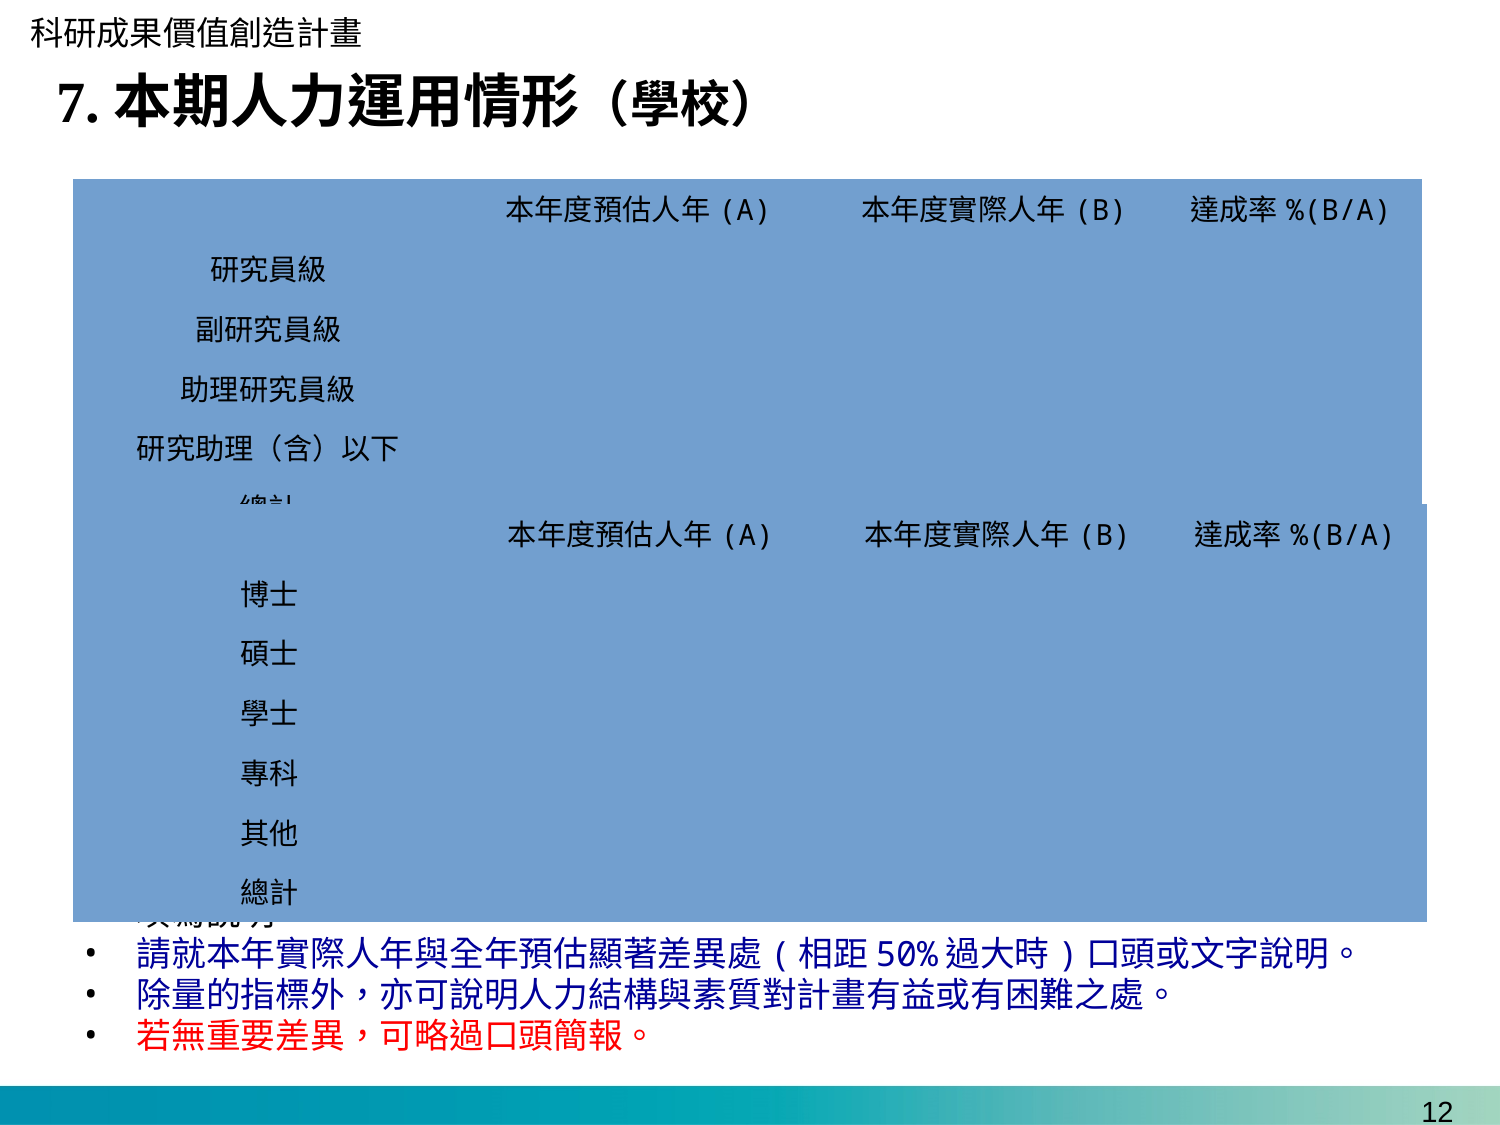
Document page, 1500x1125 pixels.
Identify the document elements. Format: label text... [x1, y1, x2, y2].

table_cell [1180, 803, 1427, 863]
table_cell [1175, 359, 1422, 419]
table_cell [466, 743, 816, 803]
table_header 本年度預估人年(A) [464, 179, 813, 239]
text_box 7.本期人力運用情形（學校） [41, 57, 795, 142]
table_cell [1175, 479, 1422, 504]
table_cell [466, 623, 816, 683]
table_cell [464, 299, 813, 359]
table_cell 學士 [73, 683, 466, 743]
table_cell [464, 239, 813, 299]
table_cell [464, 479, 813, 504]
table_cell [813, 299, 1175, 359]
table_cell [466, 803, 816, 863]
table_header 本年度實際人年(B) [816, 504, 1180, 564]
table_cell 總計 [73, 863, 466, 922]
table_cell 研究助理（含）以下 [73, 419, 464, 479]
table_cell 總計 [73, 479, 464, 504]
table_cell [464, 419, 813, 479]
table_cell [813, 359, 1175, 419]
table_cell [1175, 299, 1422, 359]
table_header 達成率%(B/A) [1180, 504, 1427, 564]
table_cell [1175, 419, 1422, 479]
table_cell [816, 683, 1180, 743]
text_box 11 [1406, 1085, 1500, 1125]
table_cell 專科 [73, 743, 466, 803]
table_cell 助理研究員級 [73, 359, 464, 419]
table_cell [816, 863, 1180, 922]
table_cell [816, 564, 1180, 623]
table_cell [813, 479, 1175, 504]
table_cell 研究員級 [73, 239, 464, 299]
table_cell [466, 863, 816, 922]
table_cell [464, 359, 813, 419]
table_cell [816, 623, 1180, 683]
table_cell [1180, 683, 1427, 743]
list 填寫說明 請就本年實際人年與全年預估顯著差異處(相距50%過大時)口頭或文字說明。 除量的指標外，亦可說明人力結構與素質對計畫有益或有困難之處。 若無重要差異，可略過口頭簡報。 [69, 891, 1393, 1066]
table_cell [816, 803, 1180, 863]
table_cell 博士 [73, 564, 466, 623]
table_header 本年度預估人年(A) [466, 504, 816, 564]
table_cell [1180, 623, 1427, 683]
table_cell [466, 683, 816, 743]
table_cell [466, 564, 816, 623]
table_cell [1180, 743, 1427, 803]
table_cell [1180, 564, 1427, 623]
table_cell [1175, 239, 1422, 299]
table_cell [816, 743, 1180, 803]
table_cell [1180, 863, 1427, 922]
table_cell 碩士 [73, 623, 466, 683]
table_cell 其他 [73, 803, 466, 863]
table_cell [813, 239, 1175, 299]
table_header 達成率%(B/A) [1175, 179, 1422, 239]
table_header 本年度實際人年(B) [813, 179, 1175, 239]
table_cell 副研究員級 [73, 299, 464, 359]
table_header [73, 504, 466, 564]
table_cell [813, 419, 1175, 479]
table_header [73, 179, 464, 239]
